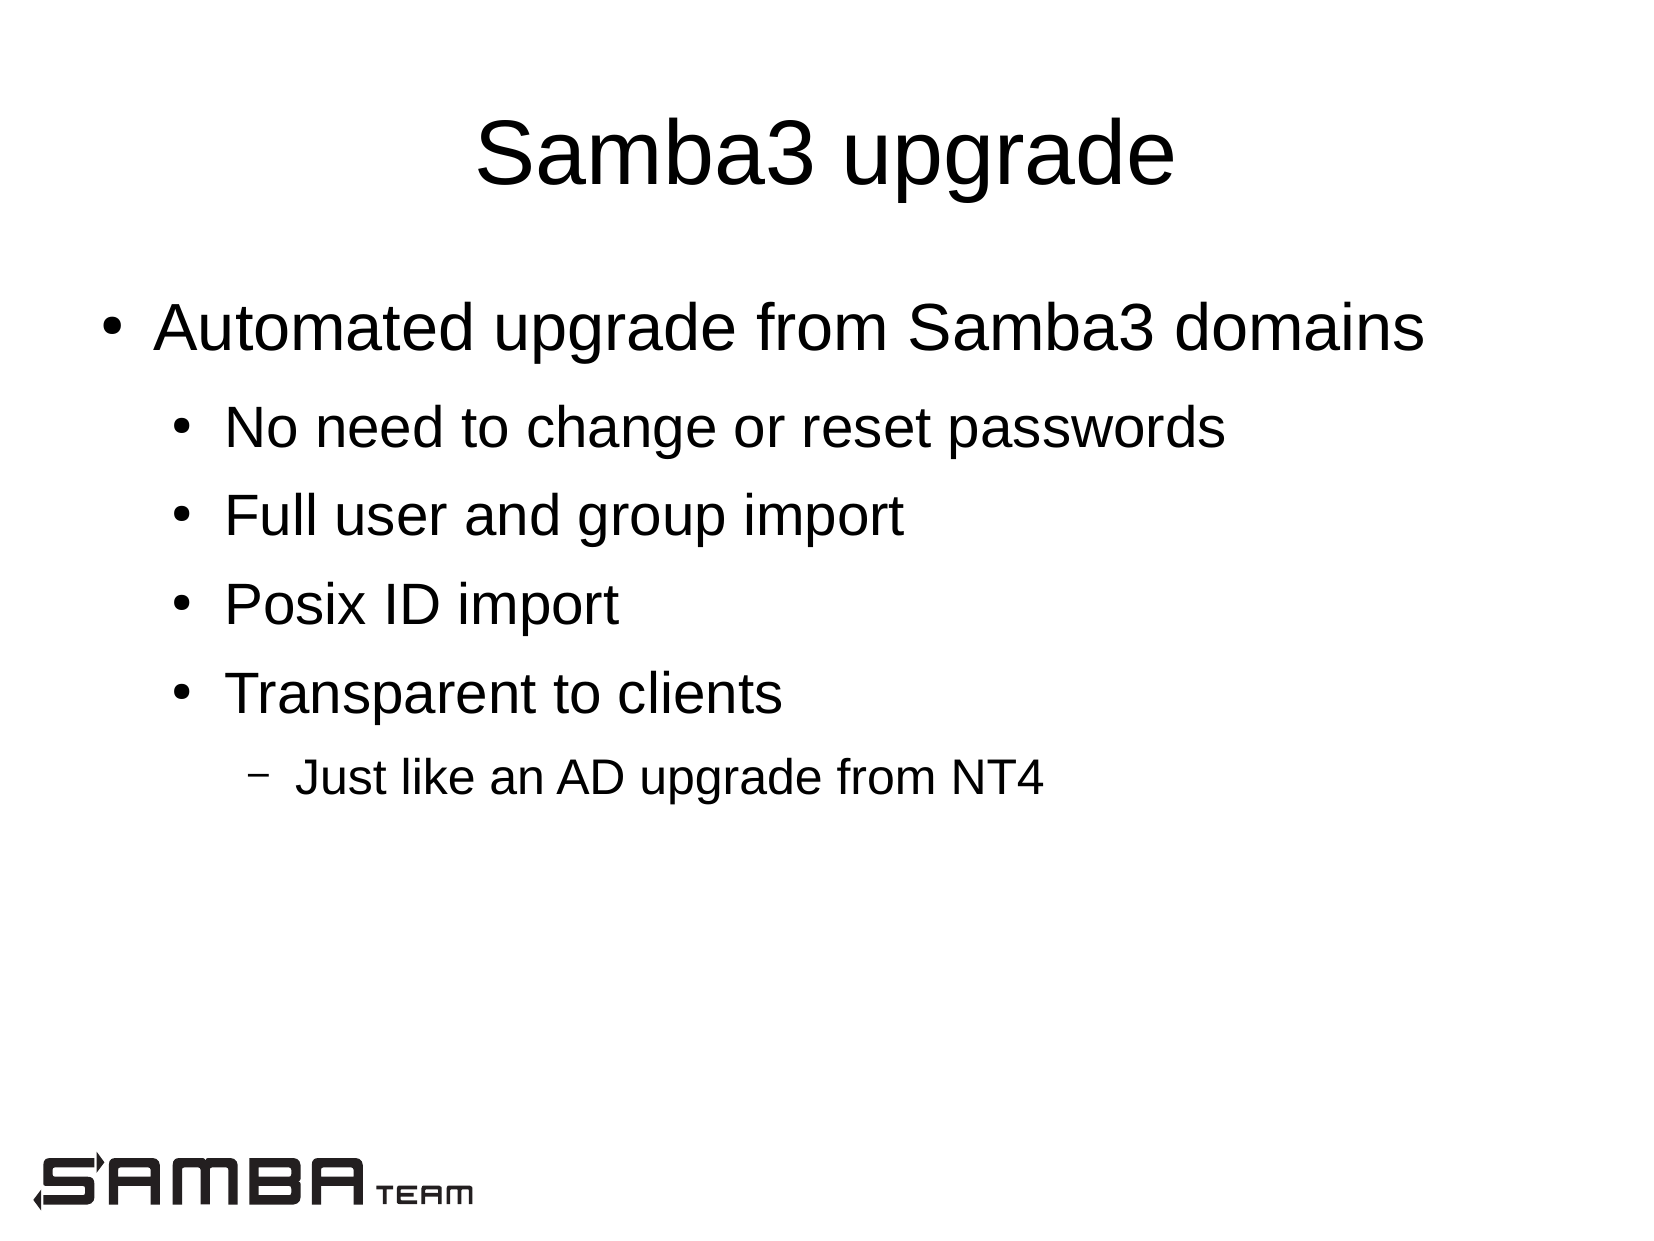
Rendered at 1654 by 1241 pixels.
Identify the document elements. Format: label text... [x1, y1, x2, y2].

title Samba3 upgrade [82, 49, 1571, 257]
list Automated upgrade from Samba3 domains No need to change or reset passwords Full user and group import Posix ID import Transparent to clients Just like an AD upgrade from NT4 [82, 290, 1571, 1109]
